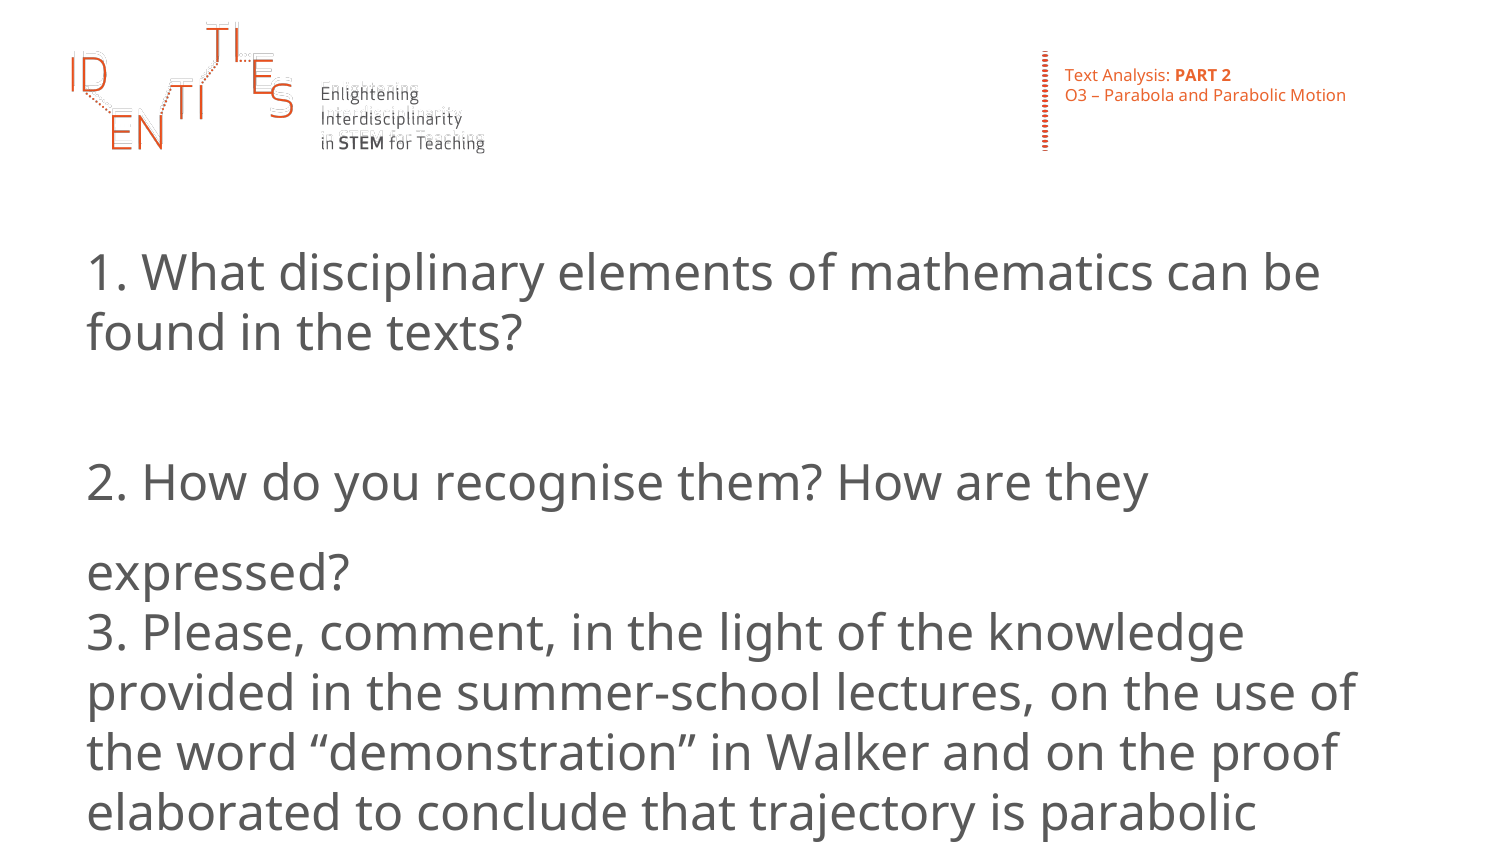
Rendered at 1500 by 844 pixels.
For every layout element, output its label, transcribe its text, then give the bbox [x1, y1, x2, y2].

text_box Text Analysis: PART 2 O3 – Parabola and Parabolic Motion [1051, 57, 1472, 113]
picture [71, 18, 485, 157]
text_box 1. What disciplinary elements of mathematics can be found in the texts? 2. How do you recognise them? How are they expressed? 3. Please, comment, in the light of the knowledge provided in the summer-school lectures, on the use of the word “demonstration” in Walker and on the proof elaborated to conclude that trajectory is parabolic [71, 232, 1436, 764]
picture [1042, 51, 1051, 151]
